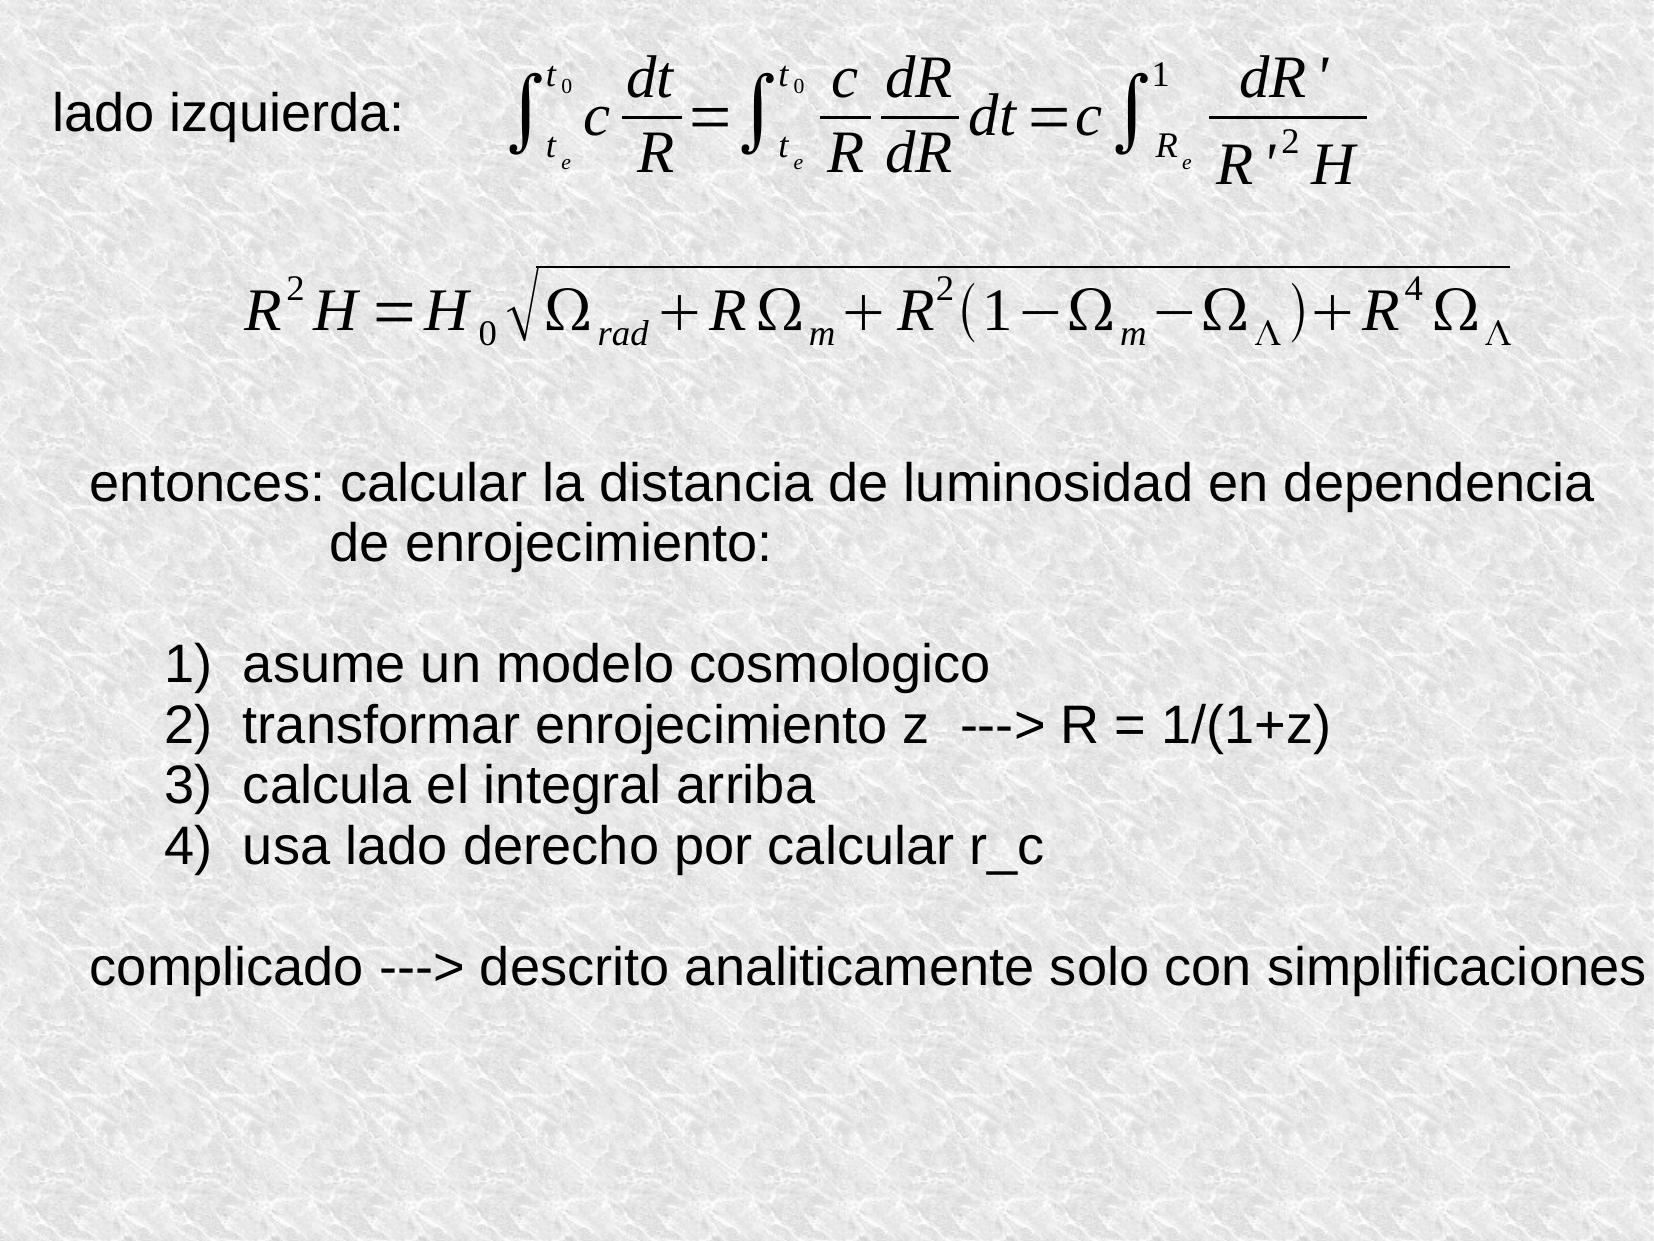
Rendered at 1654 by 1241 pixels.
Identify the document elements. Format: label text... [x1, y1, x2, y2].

text_box entonces: calcular la distancia de luminosidad en dependencia de enrojecimiento: 1) asume un modelo cosmologico 2) transformar enrojecimiento z ---> R = 1/(1+z) 3) calcula el integral arriba 4) usa lado derecho por calcular r_c complicado ---> descrito analiticamente solo con simplificaciones [75, 444, 1549, 1049]
text_box lado izquierda: [37, 75, 391, 156]
chart [485, 44, 1384, 196]
chart [225, 262, 1528, 354]
picture [0, 0, 1654, 1241]
